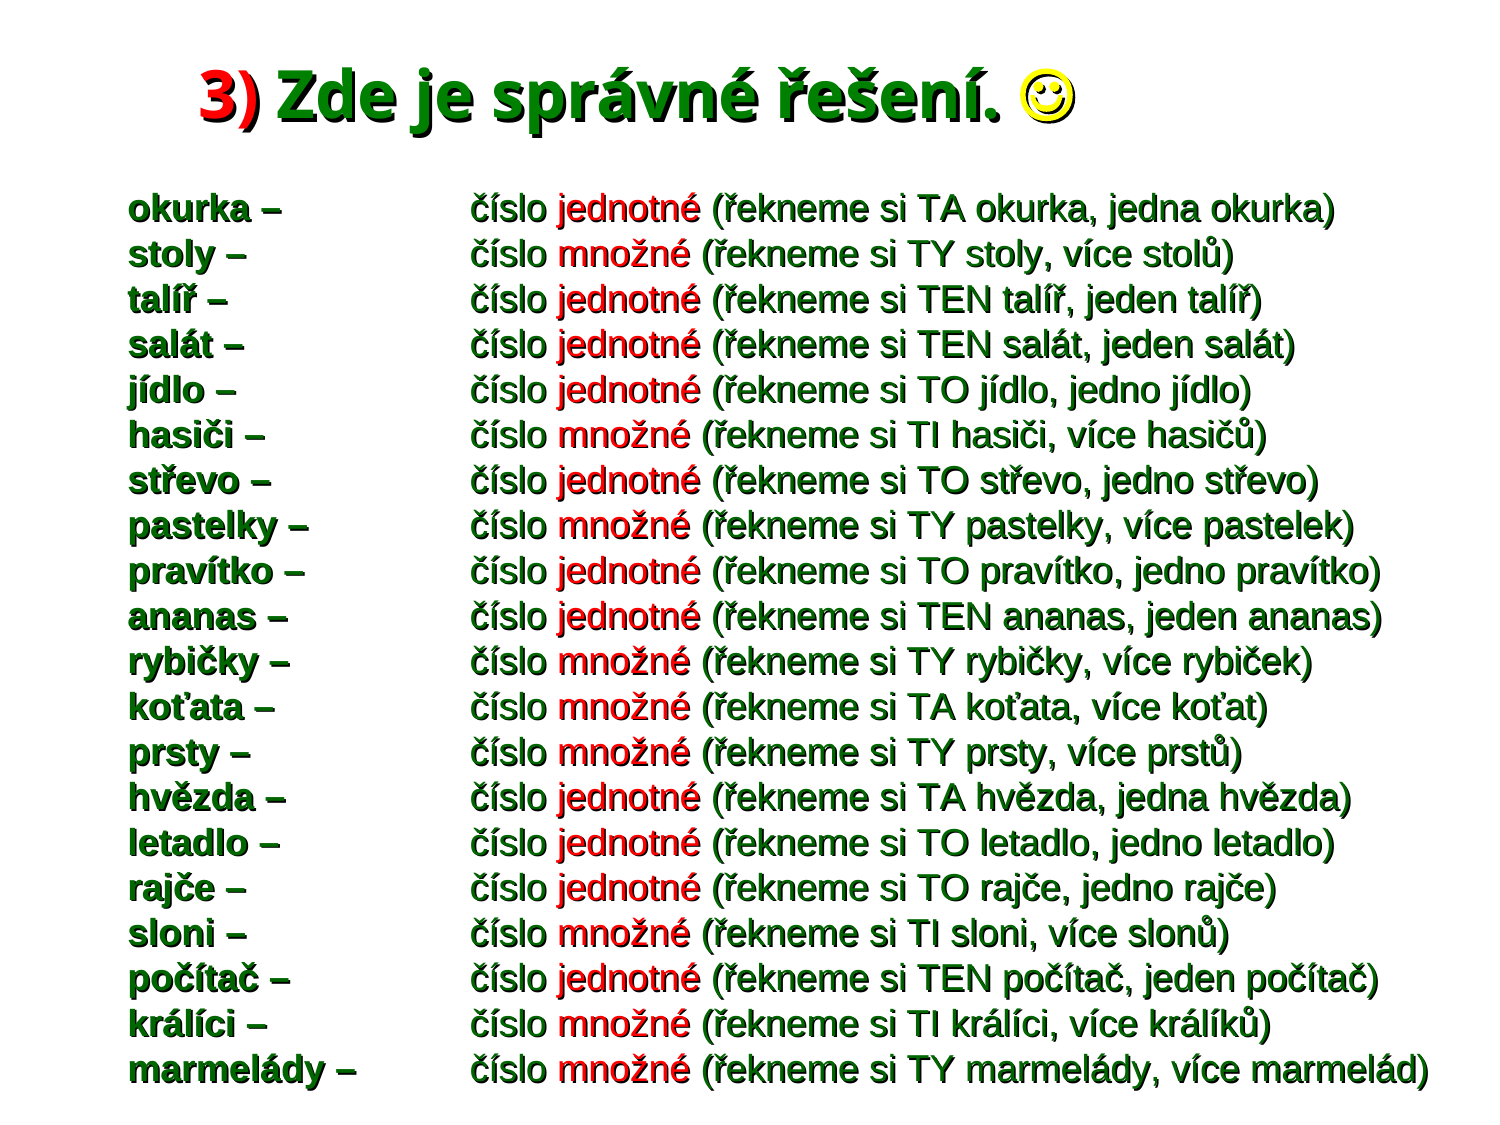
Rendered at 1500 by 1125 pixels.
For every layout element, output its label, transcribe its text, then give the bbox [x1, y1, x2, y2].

list číslo jednotné (řekneme si TA okurka, jedna okurka) číslo množné (řekneme si TY stoly, více stolů) číslo jednotné (řekneme si TEN talíř, jeden talíř) číslo jednotné (řekneme si TEN salát, jeden salát) číslo jednotné (řekneme si TO jídlo, jedno jídlo) číslo množné (řekneme si TI hasiči, více hasičů) číslo jednotné (řekneme si TO střevo, jedno střevo) číslo množné (řekneme si TY pastelky, více pastelek) číslo jednotné (řekneme si TO pravítko, jedno pravítko) číslo jednotné (řekneme si TEN ananas, jeden ananas) číslo množné (řekneme si TY rybičky, více rybiček) číslo množné (řekneme si TA koťata, více koťat) číslo množné (řekneme si TY prsty, více prstů) číslo jednotné (řekneme si TA hvězda, jedna hvězda) číslo jednotné (řekneme si TO letadlo, jedno letadlo) číslo jednotné (řekneme si TO rajče, jedno rajče) číslo množné (řekneme si TI sloni, více slonů) číslo jednotné (řekneme si TEN počítač, jeden počítač) číslo množné (řekneme si TI králíci, více králíků) číslo množné (řekneme si TY marmelády, více marmelád) [454, 184, 1471, 1125]
title 3) Zde je správné řešení.  [183, 0, 1500, 185]
list okurka – stoly – talíř – salát – jídlo – hasiči – střevo – pastelky – pravítko – ananas – rybičky – koťata – prsty – hvězda – letadlo – rajče – sloni – počítač – králíci – marmelády – [112, 184, 454, 1035]
